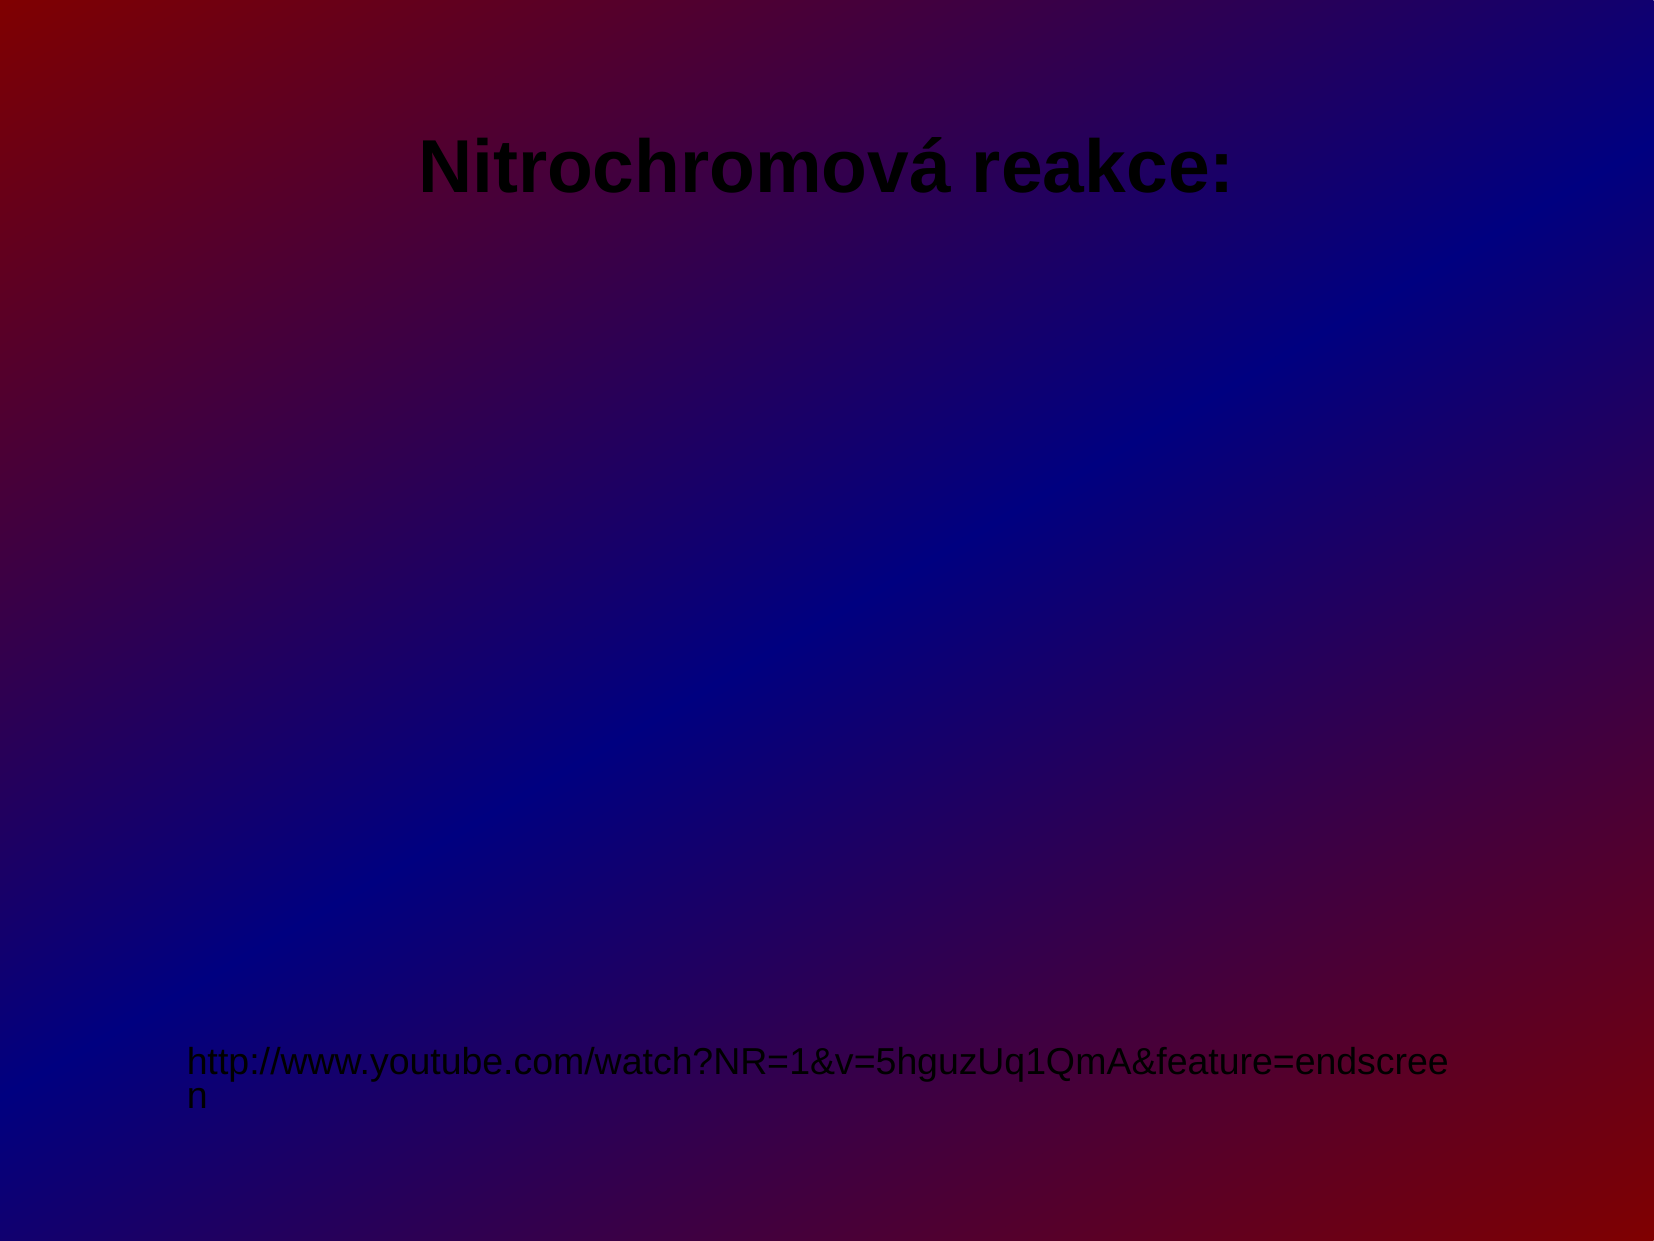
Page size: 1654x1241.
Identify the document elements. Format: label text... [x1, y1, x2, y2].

text_box http://www.youtube.com/watch?NR=1&v=5hguzUq1QmA&feature=endscreen [172, 1033, 1482, 1133]
title Nitrochromová reakce: [82, 26, 1571, 279]
picture [281, 210, 1373, 1030]
